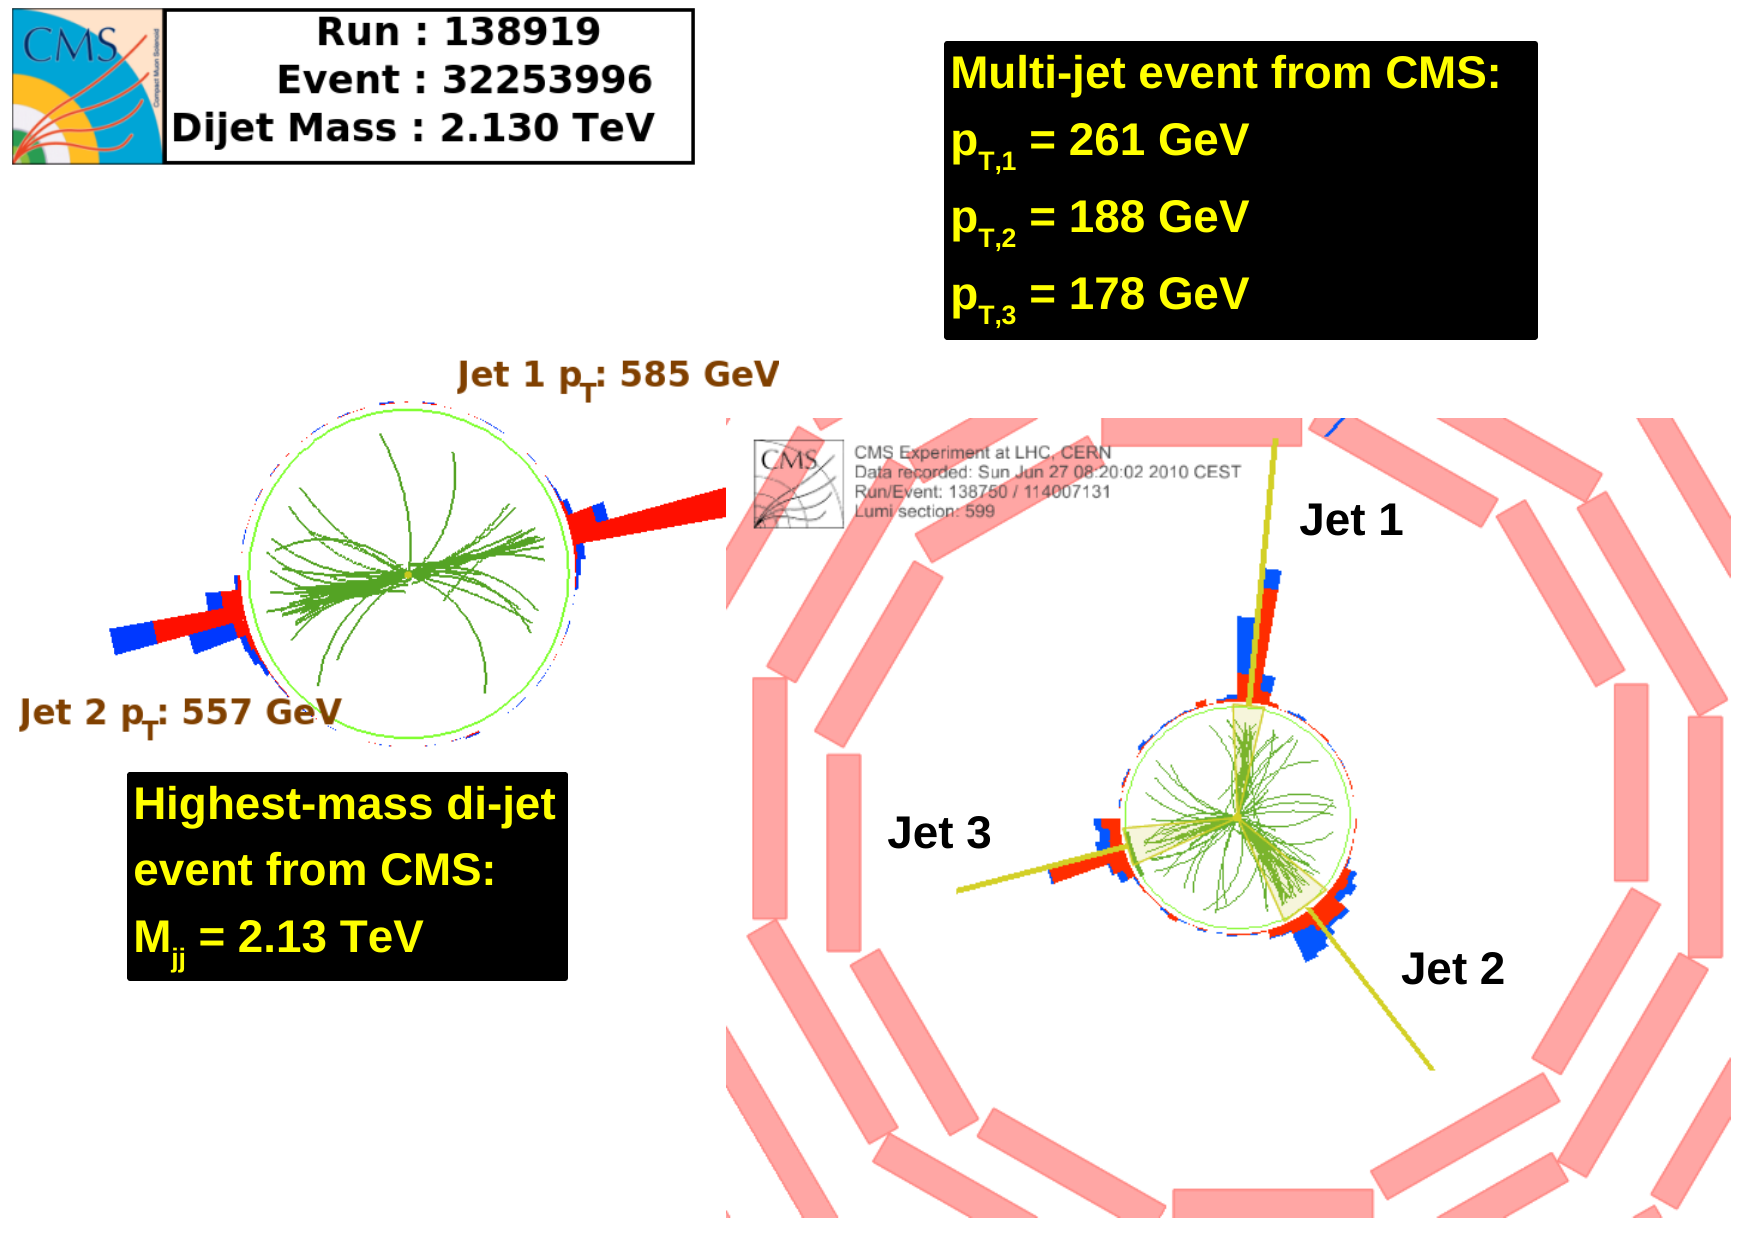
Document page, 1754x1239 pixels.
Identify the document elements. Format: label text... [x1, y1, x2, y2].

text_box Highest-mass di-jet event from CMS: Mjj = 2.13 TeV [130, 774, 566, 979]
text_box Multi-jet event from CMS: pT,1 = 261 GeV pT,2 = 188 GeV pT,3 = 178 GeV [947, 43, 1536, 337]
text_box Jet 1 [1287, 488, 1416, 553]
text_box Jet 3 [875, 801, 1004, 866]
picture [11, 7, 1731, 1218]
text_box Jet 2 [1389, 936, 1518, 1002]
